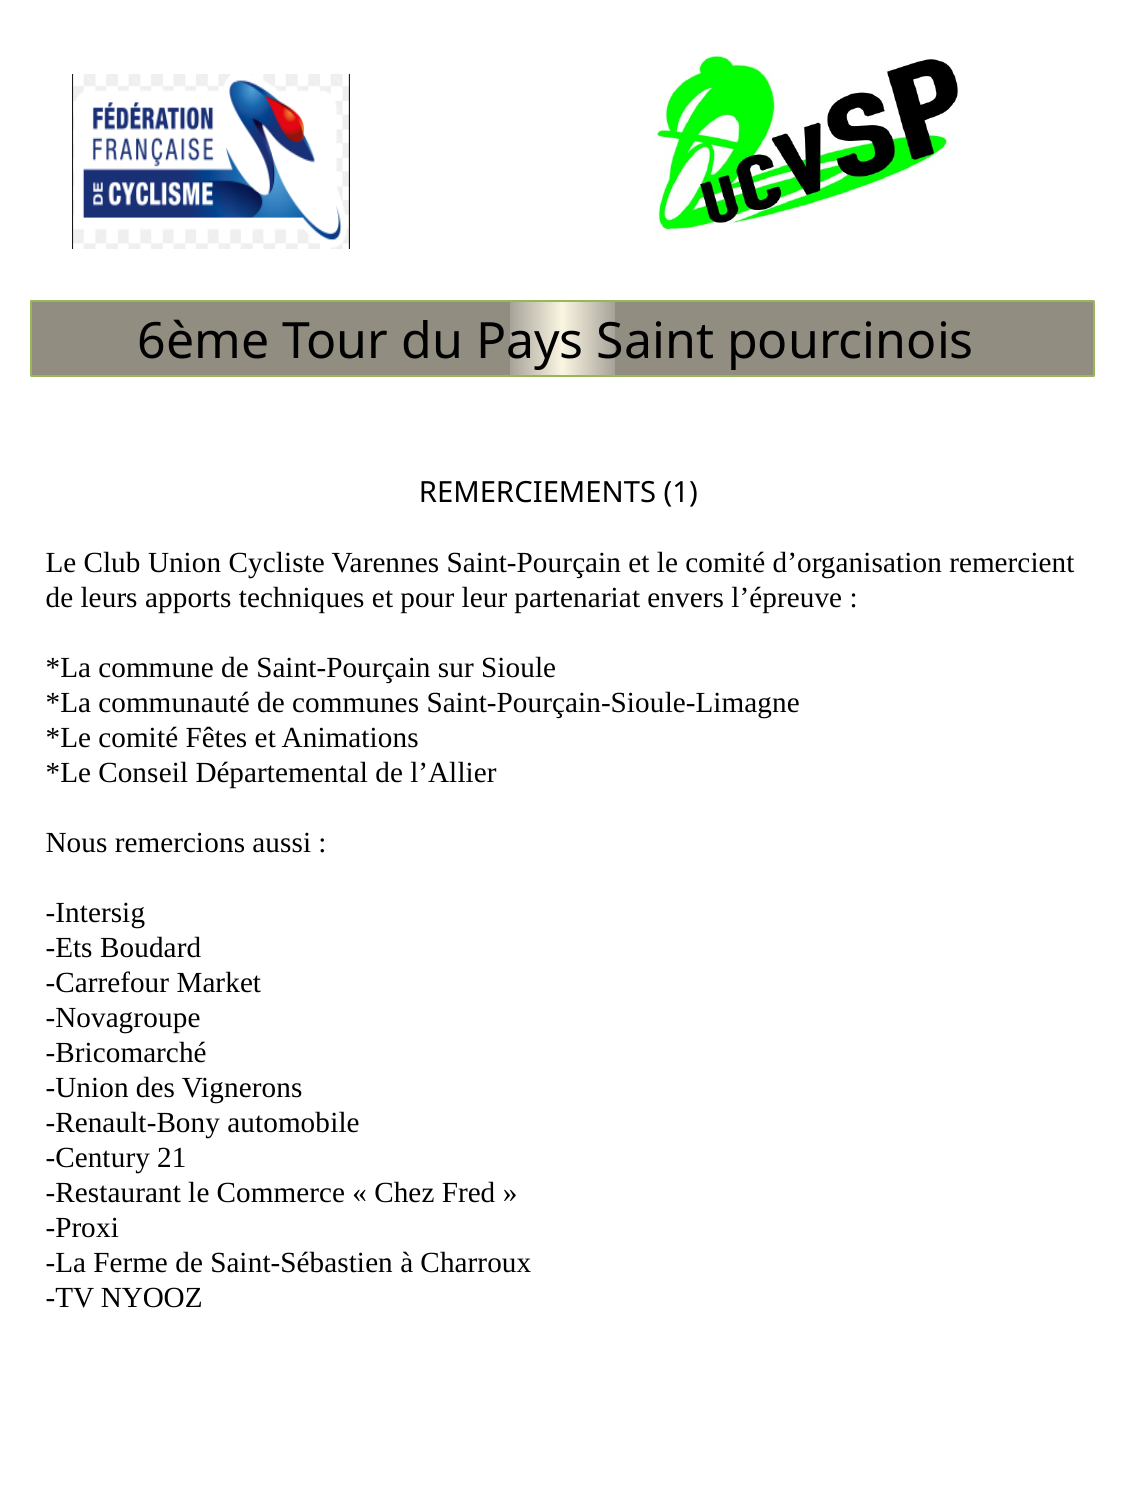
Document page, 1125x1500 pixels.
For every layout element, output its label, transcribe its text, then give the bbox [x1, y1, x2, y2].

picture [597, 37, 1018, 249]
picture [72, 74, 350, 249]
text_box REMERCIEMENTS (1) Le Club Union Cycliste Varennes Saint-Pourçain et le comité d’organisation remercient de leurs apports techniques et pour leur partenariat envers l’épreuve : *La commune de Saint-Pourçain sur Sioule *La communauté de communes Saint-Pourçain-Sioule-Limagne *Le comité Fêtes et Animations *Le Conseil Départemental de l’Allier Nous remercions aussi : -Intersig -Ets Boudard -Carrefour Market -Novagroupe -Bricomarché -Union des Vignerons -Renault-Bony automobile -Century 21 -Restaurant le Commerce « Chez Fred » -Proxi -La Ferme de Saint-Sébastien à Charroux -TV NYOOZ [30, 466, 1094, 1356]
text_box 6ème Tour du Pays Saint pourcinois [30, 301, 1094, 376]
